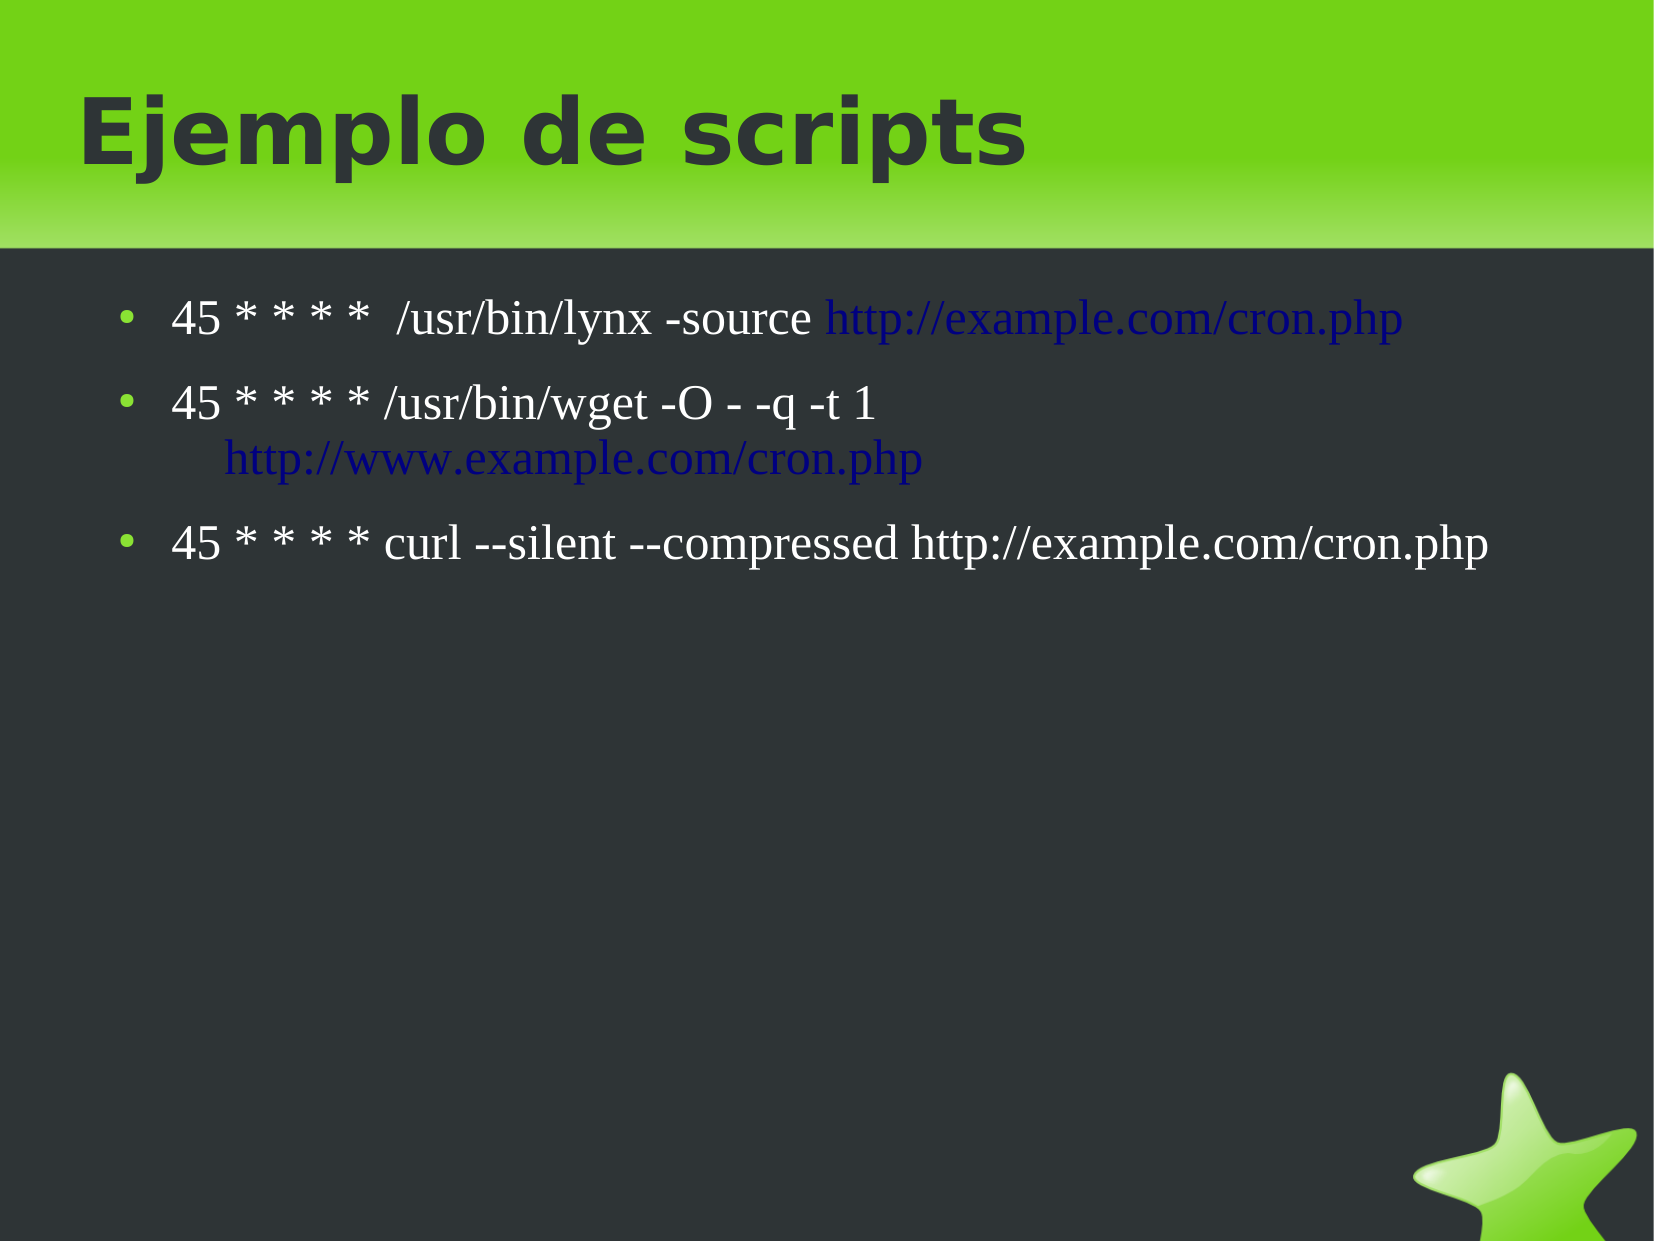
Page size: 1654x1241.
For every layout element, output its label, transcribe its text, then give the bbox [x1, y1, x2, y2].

picture [0, 0, 1654, 1241]
title Ejemplo de scripts [76, 29, 1565, 237]
list 45 * * * * /usr/bin/lynx -source http://example.com/cron.php 45 * * * * /usr/bin/wget -O - -q -t 1 http://www.example.com/cron.php 45 * * * * curl --silent --compressed http://example.com/cron.php [82, 290, 1571, 681]
